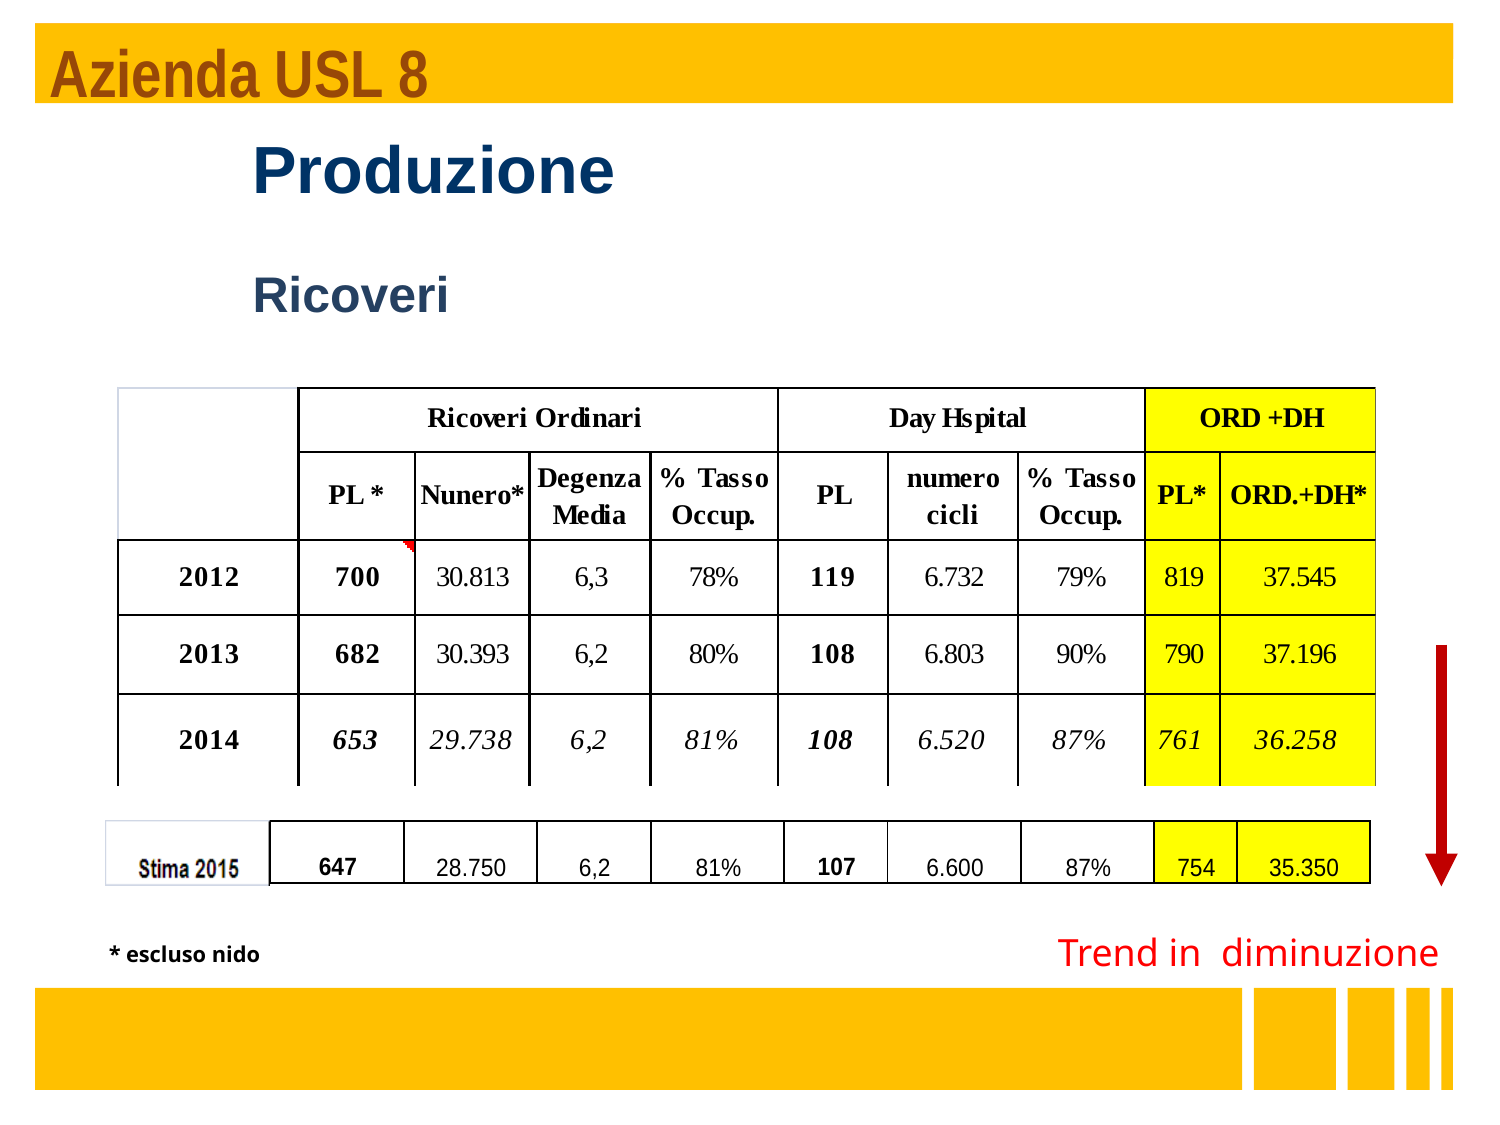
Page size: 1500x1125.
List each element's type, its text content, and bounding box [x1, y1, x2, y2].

picture [105, 820, 1372, 886]
text_box Azienda USL 8 [35, 23, 1489, 98]
text_box Produzione [237, 118, 1448, 307]
text_box [1253, 987, 1336, 1090]
text_box * escluso nido [93, 925, 317, 975]
text_box Ricoveri [237, 307, 1139, 330]
text_box Trend in diminuzione [1042, 914, 1479, 982]
text_box [1347, 987, 1395, 1090]
text_box [1406, 987, 1430, 1090]
text_box [35, 98, 1454, 104]
text_box Azienda USL 8 [205, 67, 217, 91]
chart [117, 386, 1378, 788]
text_box [1441, 987, 1453, 1090]
text_box [35, 987, 1243, 1090]
